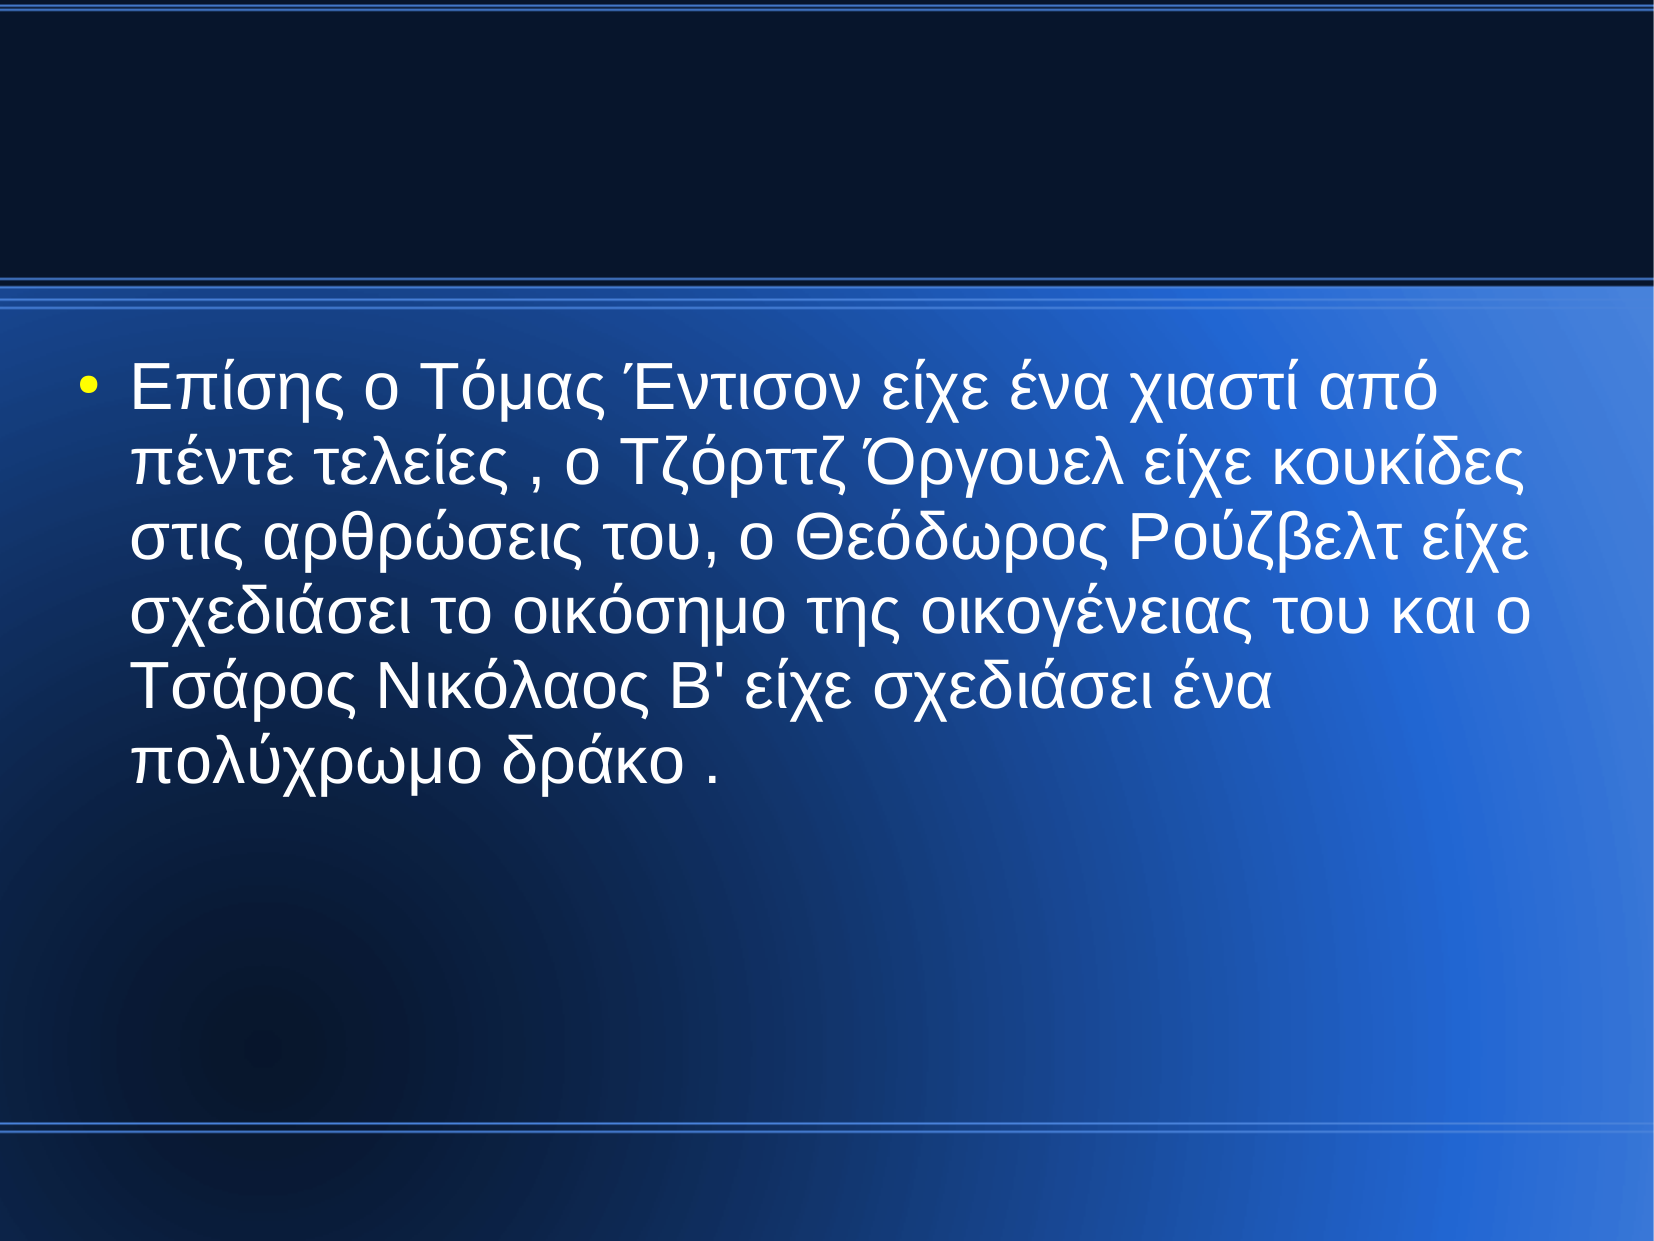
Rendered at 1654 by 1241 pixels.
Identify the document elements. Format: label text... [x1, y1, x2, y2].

list Επίσης ο Τόμας Έντισον είχε ένα χιαστί από πέντε τελείες , ο Τζόρττζ Όργουελ είχε κουκίδες στις αρθρώσεις του, ο Θεόδωρος Ρούζβελτ είχε σχεδιάσει το οικόσημο της οικογένειας του και ο Τσάρος Νικόλαος Β' είχε σχεδιάσει ένα πολύχρωμο δράκο . [59, 349, 1548, 1052]
picture [0, 0, 1654, 1241]
